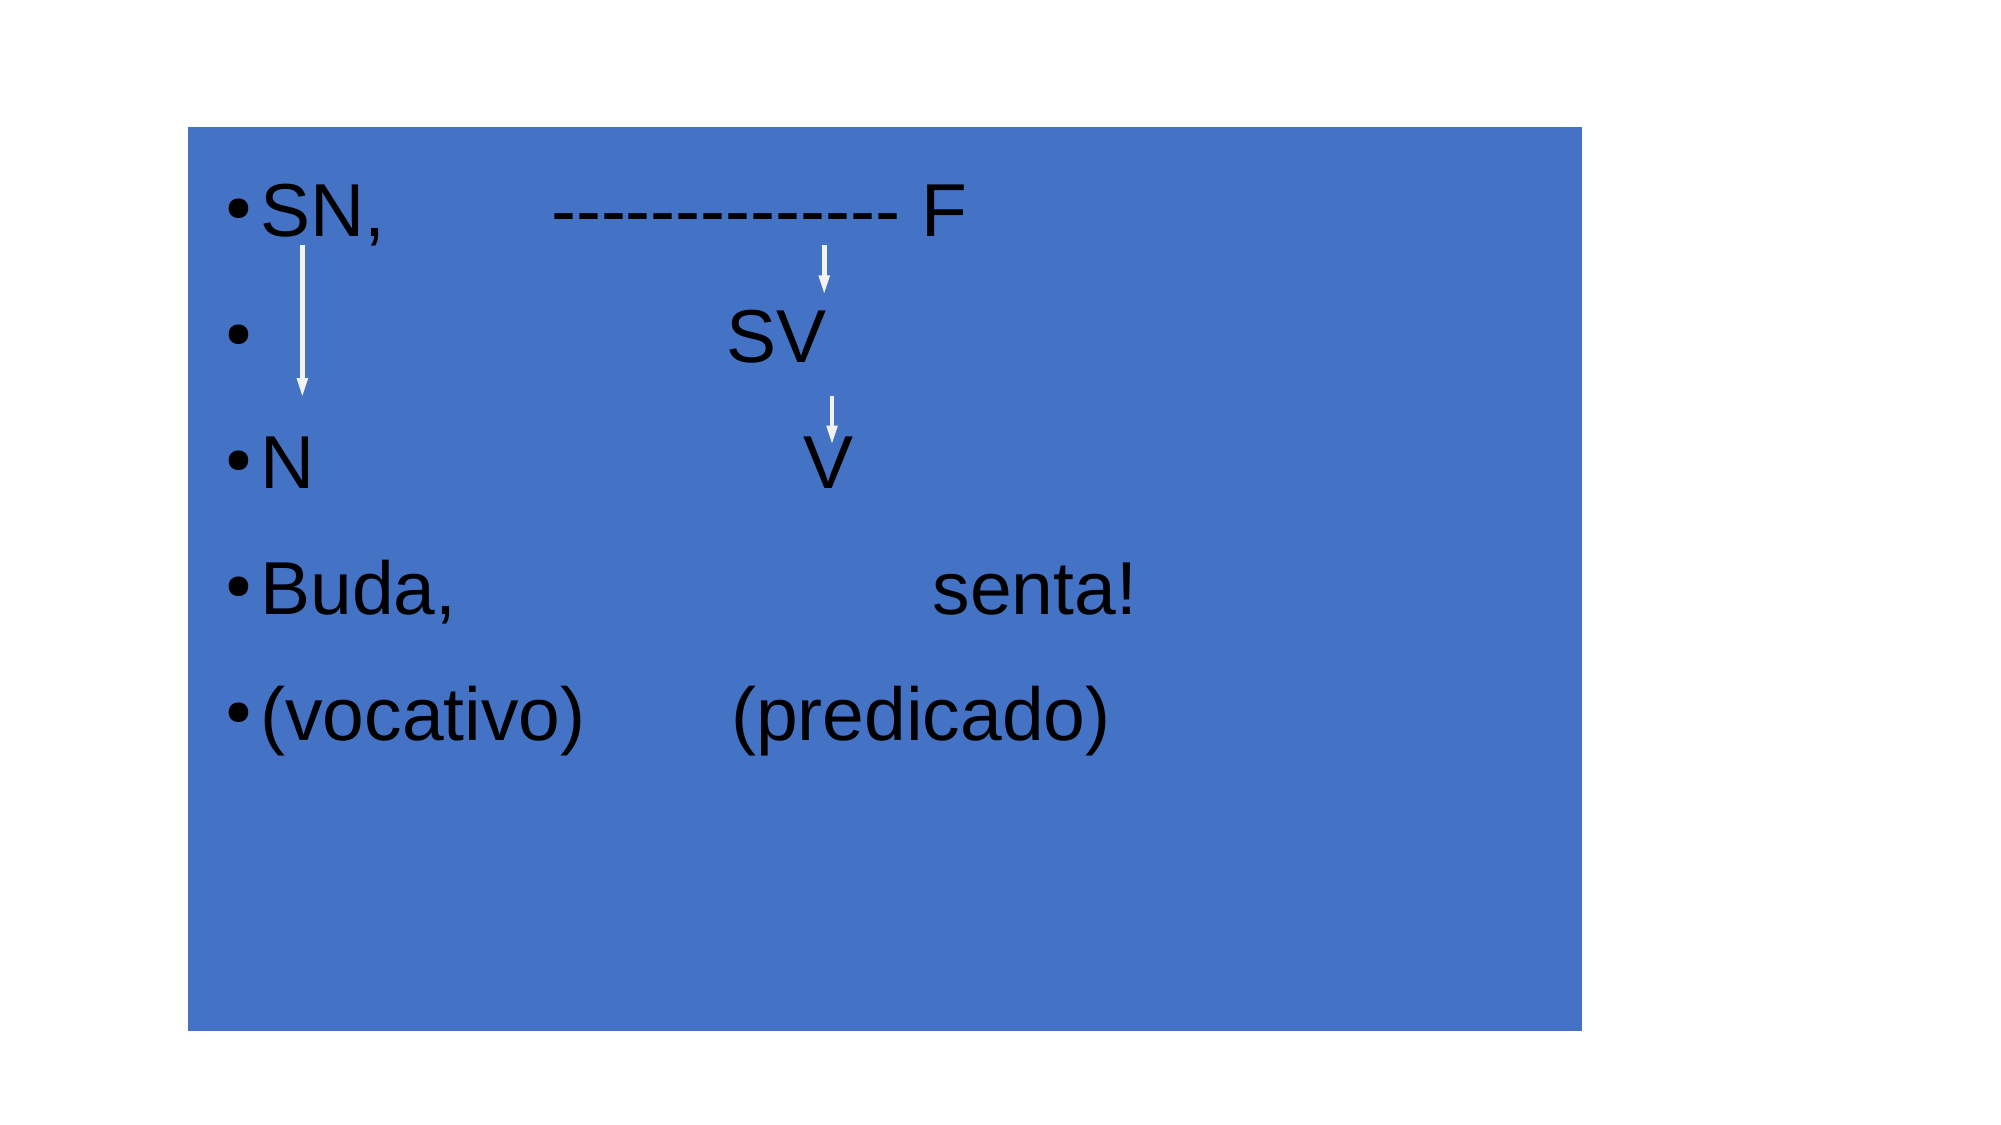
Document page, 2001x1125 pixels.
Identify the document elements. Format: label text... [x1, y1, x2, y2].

table_header SN, -------------- F SV N V Buda, senta! (vocativo) (predicado) [188, 127, 1582, 1031]
